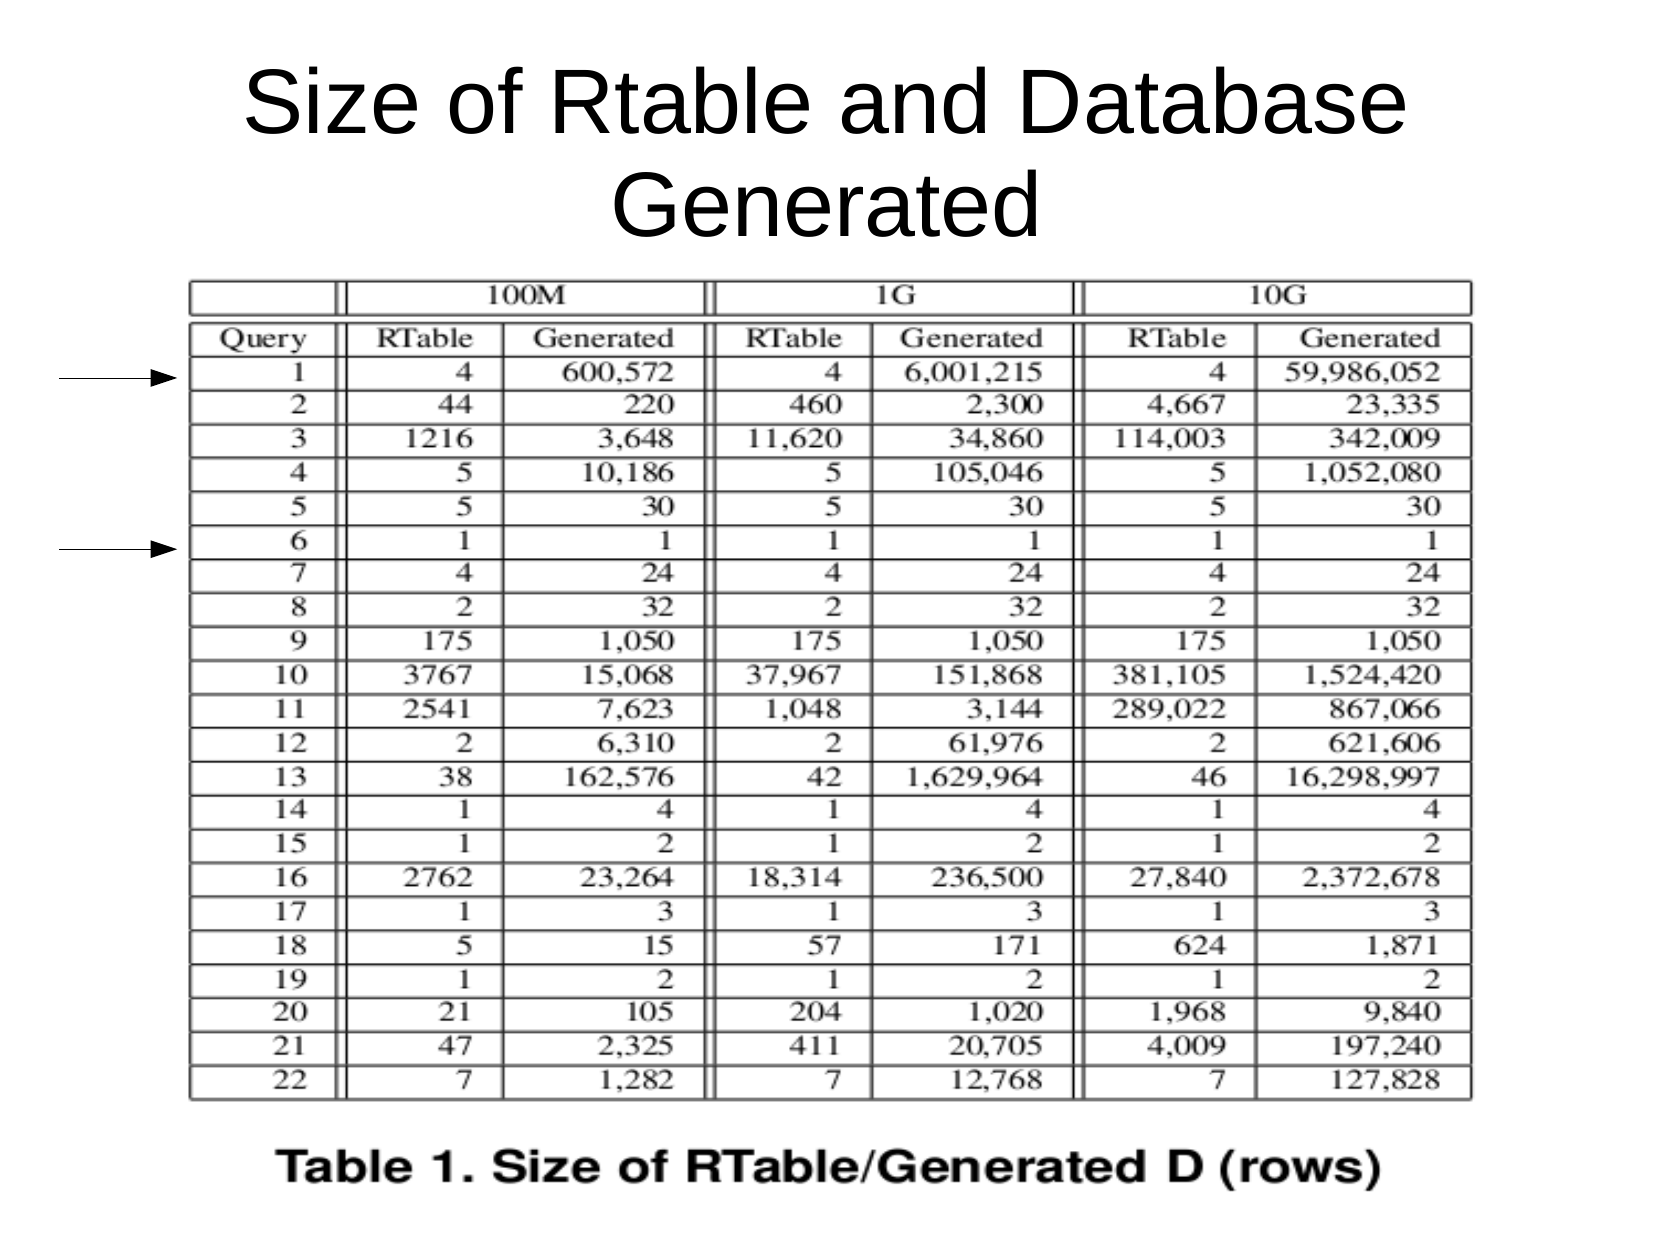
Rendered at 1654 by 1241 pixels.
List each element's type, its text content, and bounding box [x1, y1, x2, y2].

title Size of Rtable and Database Generated [82, 50, 1571, 256]
picture [165, 265, 1495, 1211]
